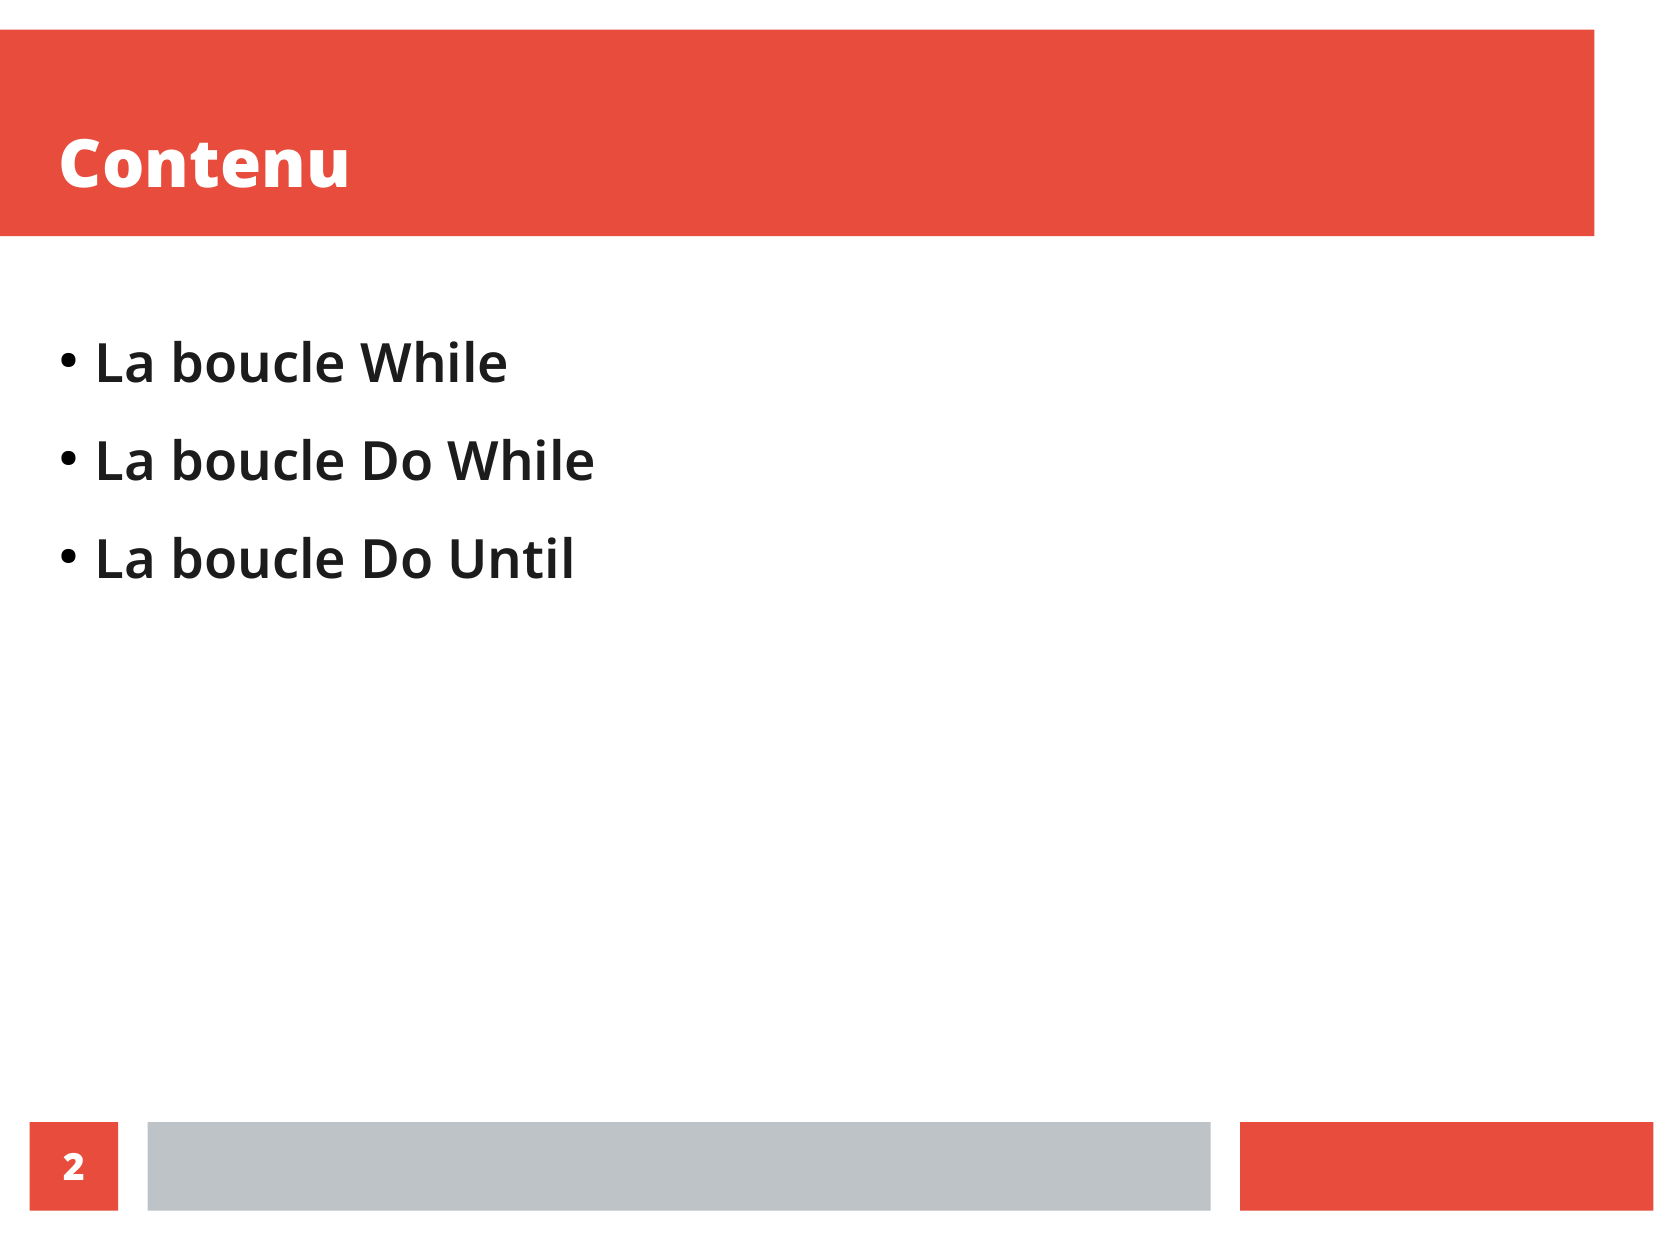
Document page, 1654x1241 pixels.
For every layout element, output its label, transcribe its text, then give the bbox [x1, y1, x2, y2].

list La boucle While La boucle Do While La boucle Do Until [59, 324, 1565, 1093]
title Contenu [59, 59, 1595, 207]
